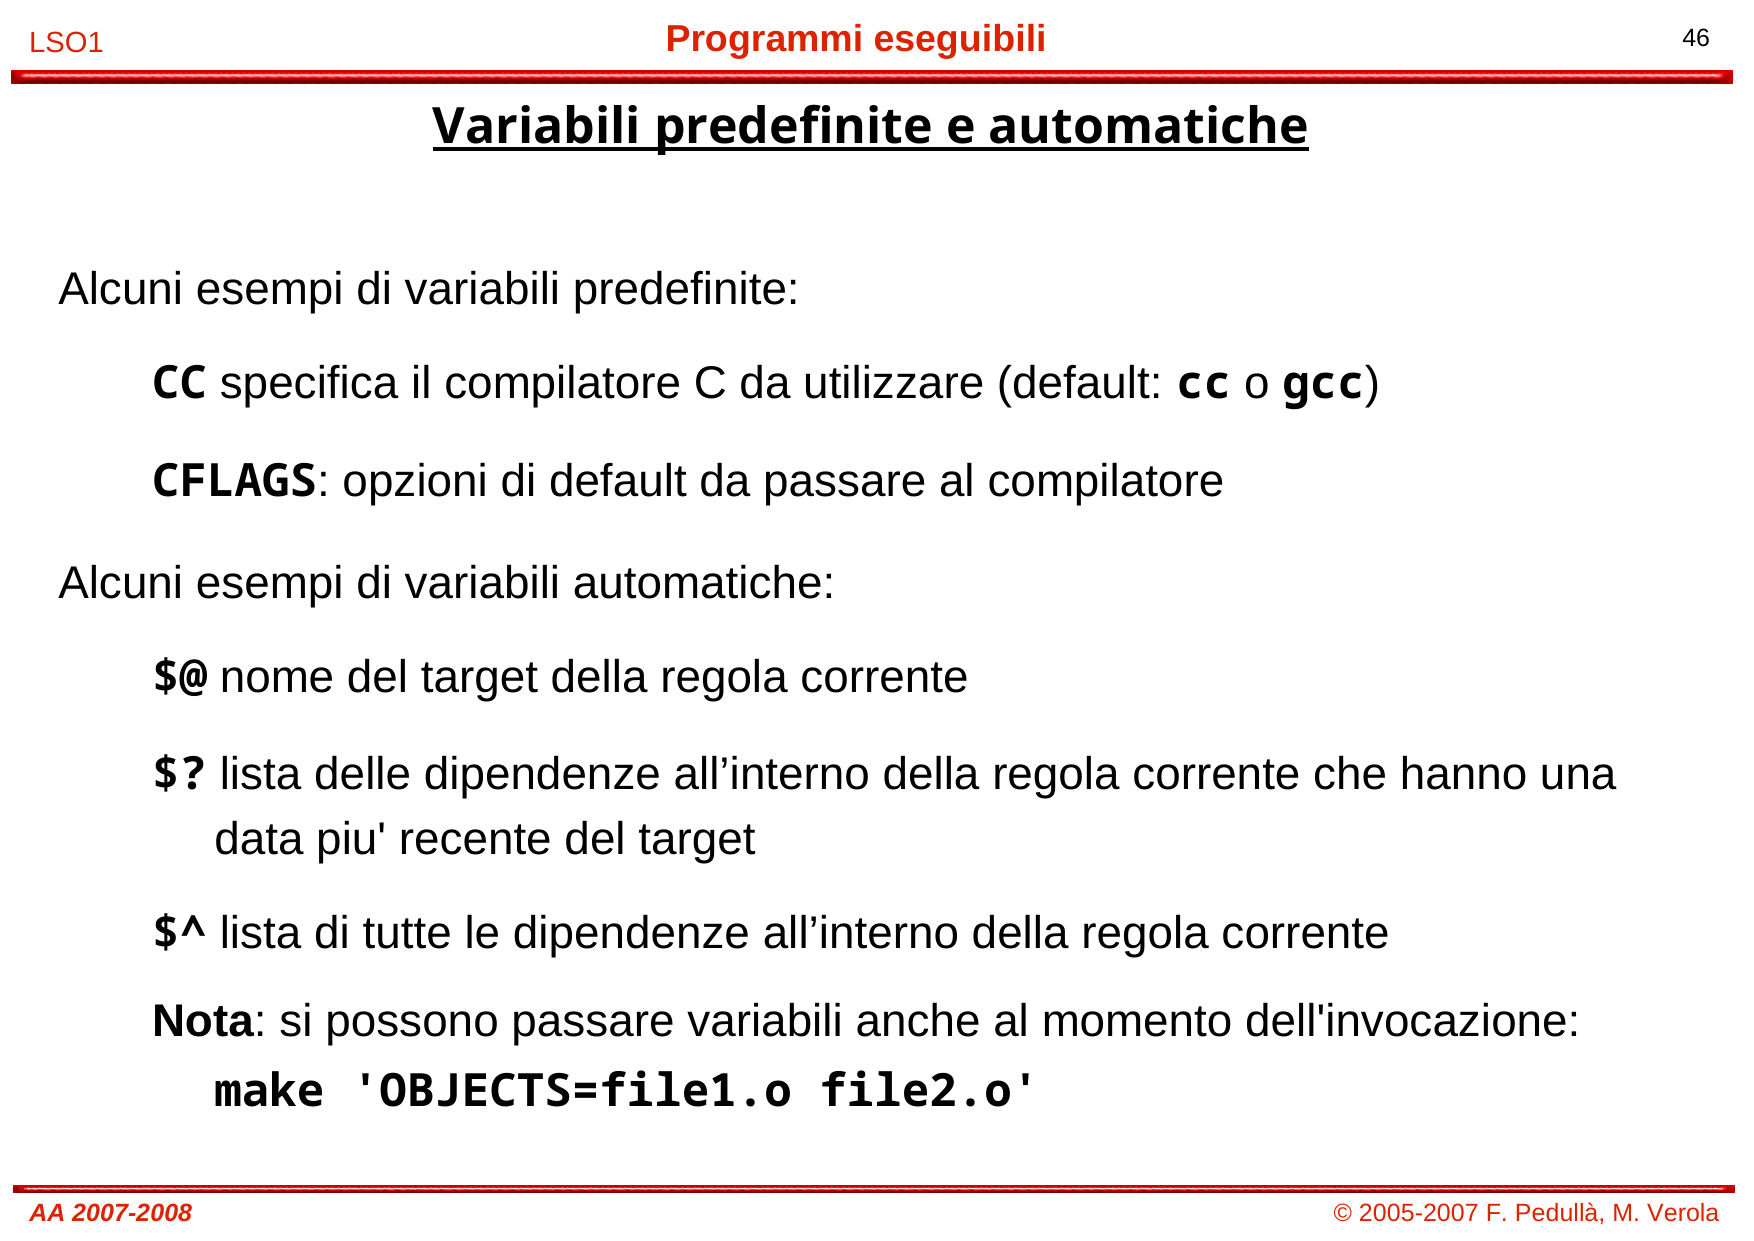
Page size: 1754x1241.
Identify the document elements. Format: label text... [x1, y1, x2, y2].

picture [13, 1185, 1735, 1193]
list Alcuni esempi di variabili predefinite: CC specifica il compilatore C da utilizzare (default: cc o gcc) CFLAGS: opzioni di default da passare al compilatore Alcuni esempi di variabili automatiche: $@ nome del target della regola corrente $? lista delle dipendenze all’interno della regola corrente che hanno una data piu' recente del target $^ lista di tutte le dipendenze all’interno della regola corrente Nota: si possono passare variabili anche al momento dell'invocazione: make 'OBJECTS=file1.o file2.o' [58, 259, 1696, 1063]
picture [1369, 70, 1733, 84]
picture [11, 70, 373, 84]
title Variabili predefinite e automatiche [373, 70, 1369, 182]
